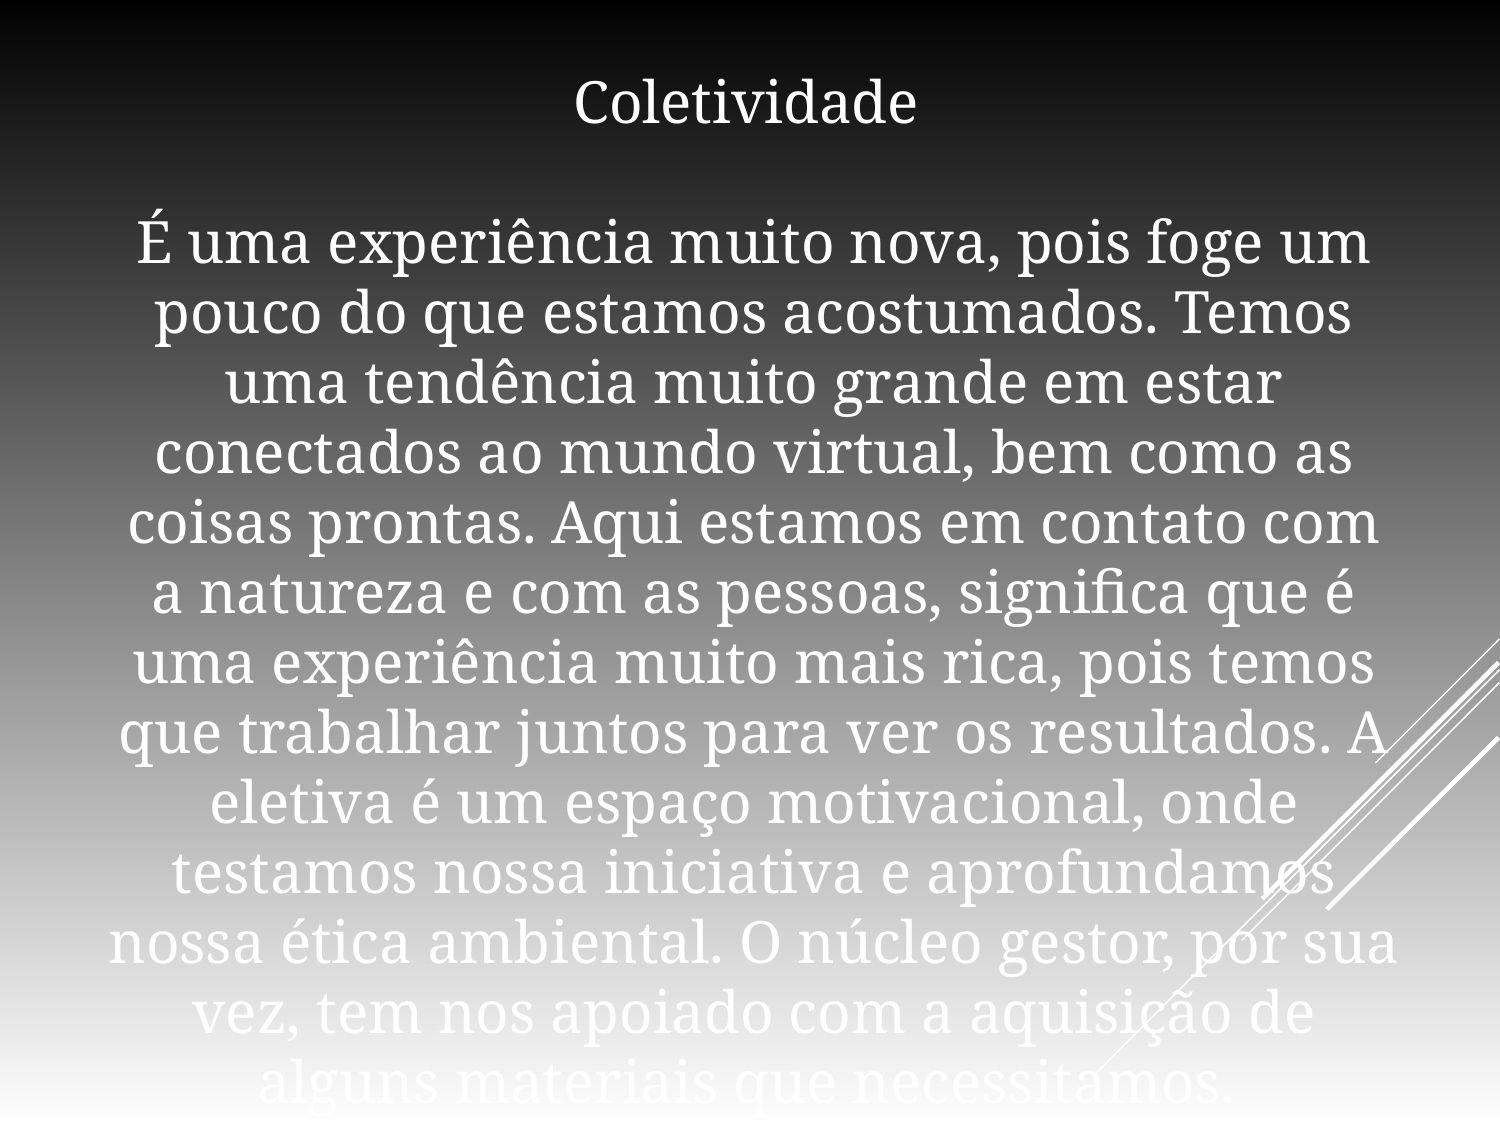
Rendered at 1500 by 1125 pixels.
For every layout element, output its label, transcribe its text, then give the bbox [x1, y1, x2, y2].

text_box Coletividade É uma experiência muito nova, pois foge um pouco do que estamos acostumados. Temos uma tendência muito grande em estar conectados ao mundo virtual, bem como as coisas prontas. Aqui estamos em contato com a natureza e com as pessoas, significa que é uma experiência muito mais rica, pois temos que trabalhar juntos para ver os resultados. A eletiva é um espaço motivacional, onde testamos nossa iniciativa e aprofundamos nossa ética ambiental. O núcleo gestor, por sua vez, tem nos apoiado com a aquisição de alguns materiais que necessitamos. [90, 58, 1418, 1123]
